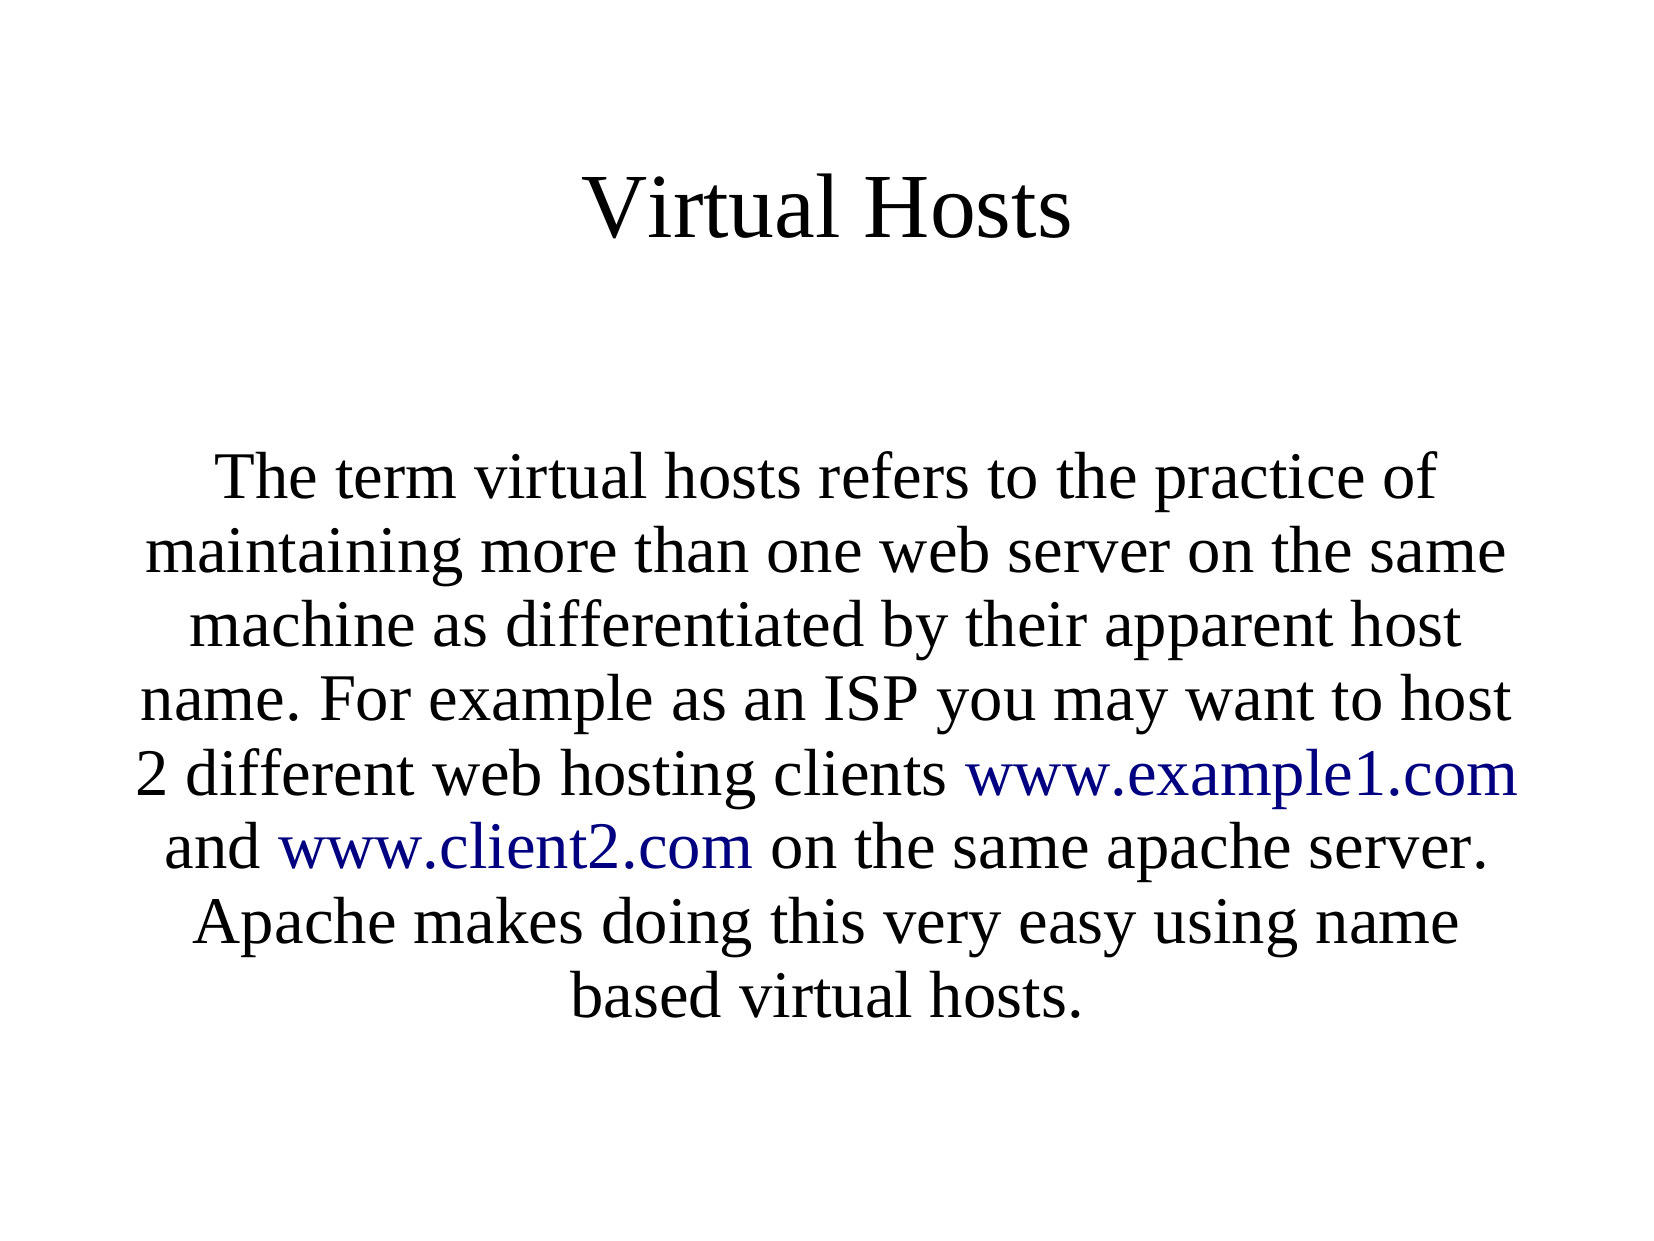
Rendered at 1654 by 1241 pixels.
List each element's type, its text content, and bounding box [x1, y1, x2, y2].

title Virtual Hosts [121, 102, 1534, 311]
subtitle The term virtual hosts refers to the practice of maintaining more than one web server on the same machine as differentiated by their apparent host name. For example as an ISP you may want to host 2 different web hosting clients www.example1.com and www.client2.com on the same apache server. Apache makes doing this very easy using name based virtual hosts. [121, 344, 1534, 1127]
